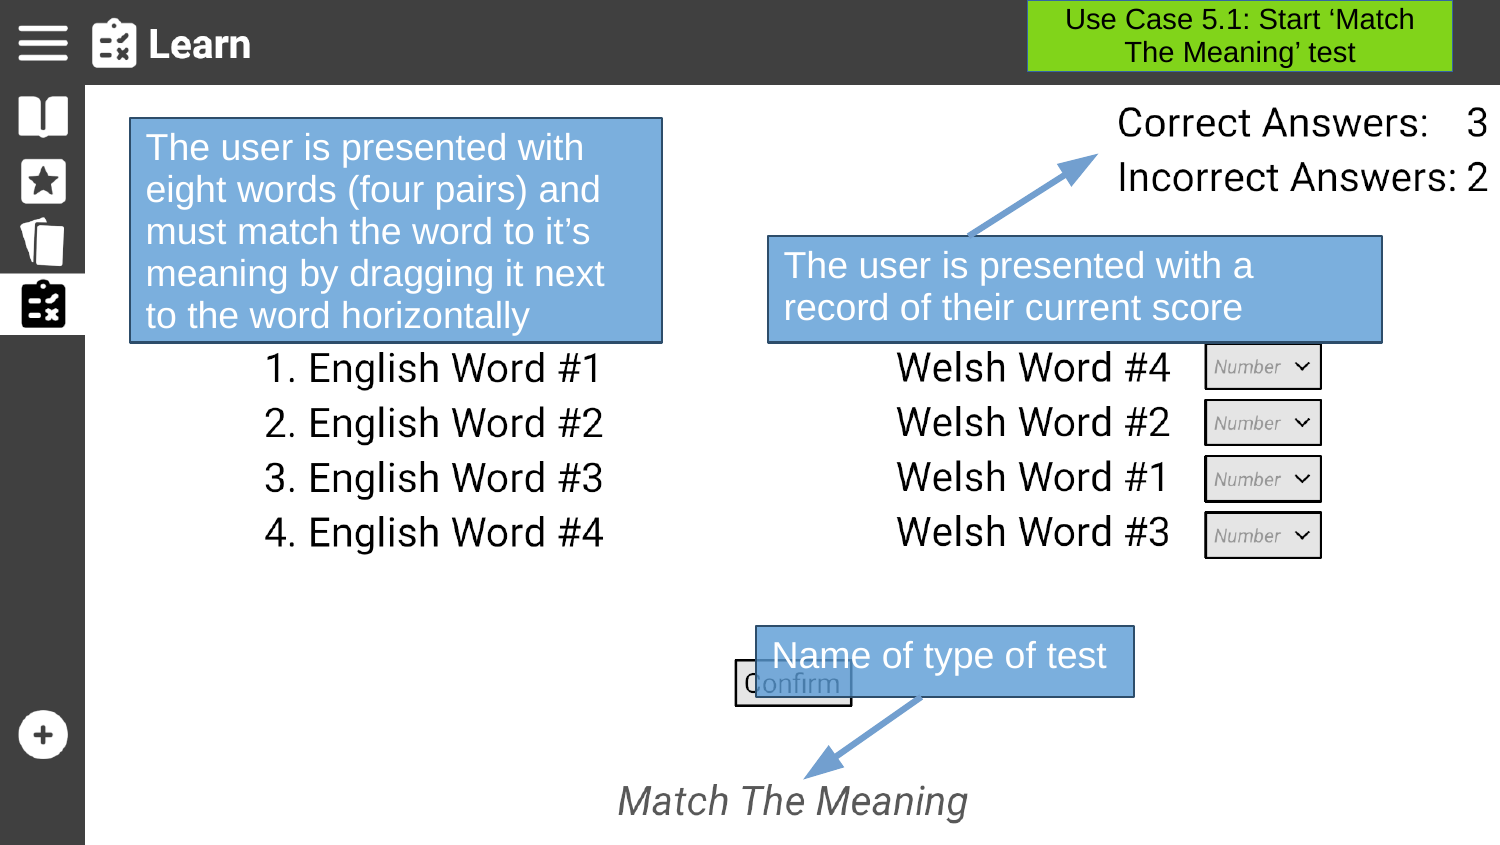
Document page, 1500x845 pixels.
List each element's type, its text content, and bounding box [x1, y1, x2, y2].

text_box The user is presented with a record of their current score [767, 236, 1382, 343]
text_box The user is presented with eight words (four pairs) and must match the word to it’s meaning by dragging it next to the word horizontally [129, 118, 662, 343]
text_box Name of type of test [755, 625, 1134, 697]
picture [0, 0, 1500, 845]
text_box Use Case 5.1: Start ‘Match The Meaning’ test [1027, 0, 1453, 72]
